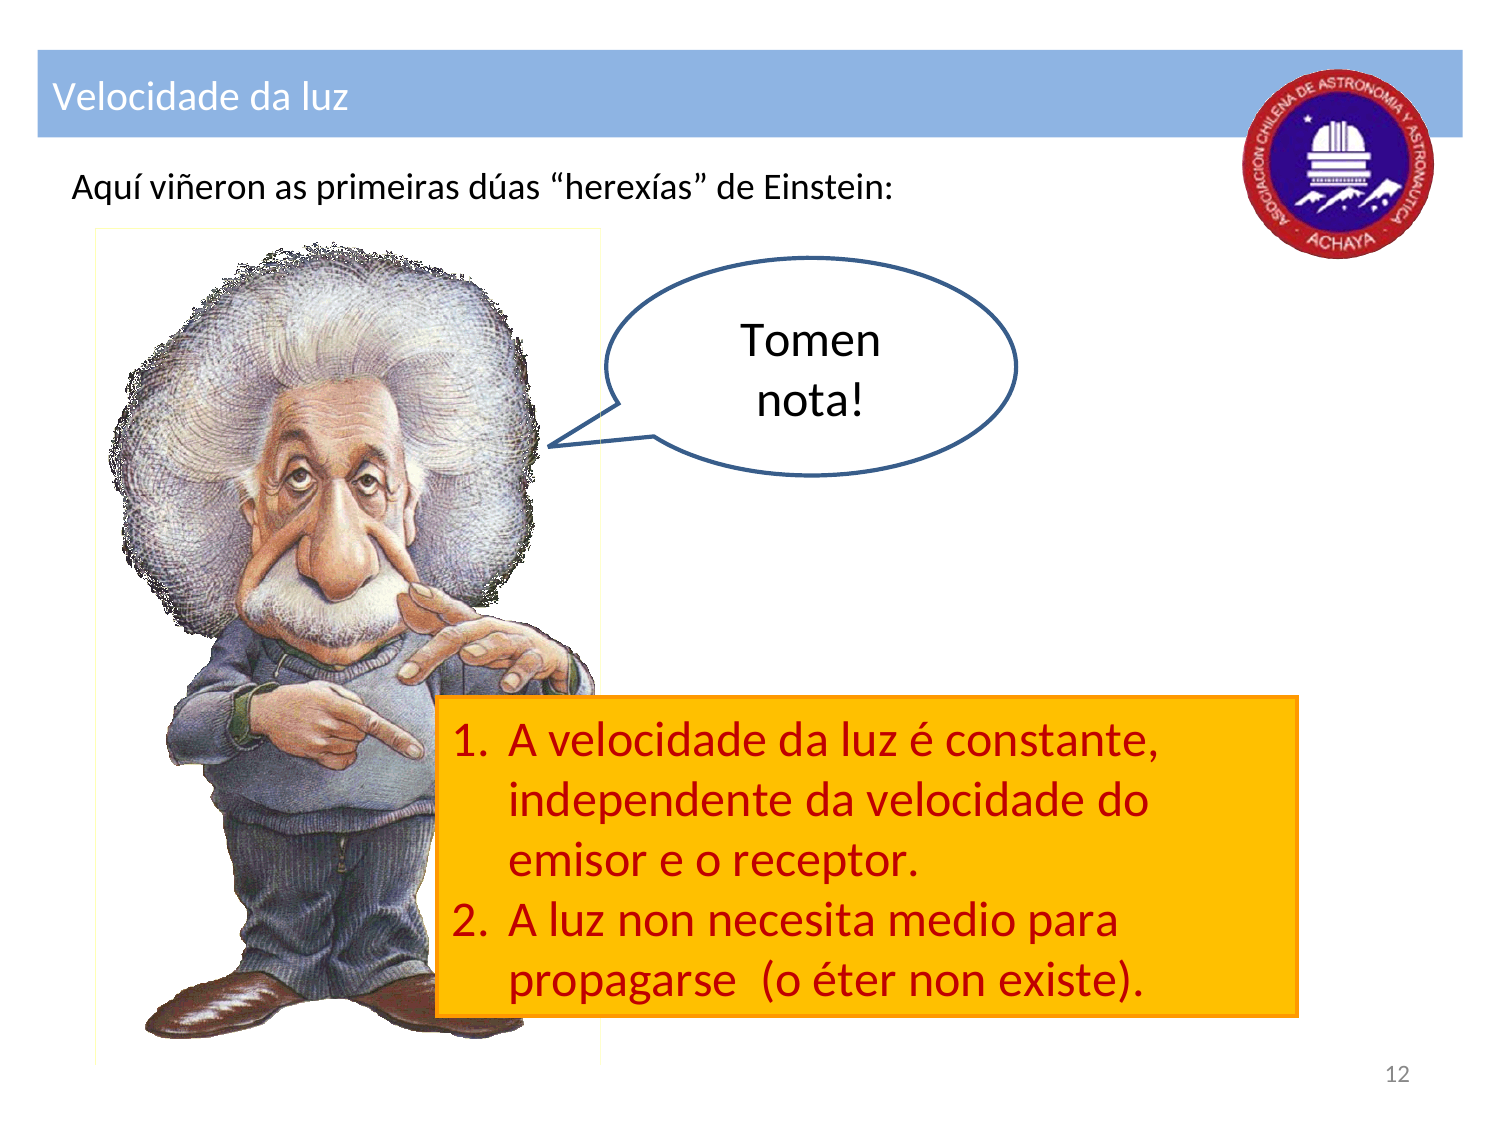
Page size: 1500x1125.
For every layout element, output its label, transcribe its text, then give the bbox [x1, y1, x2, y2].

text_box Tomen nota! [601, 257, 1017, 476]
text_box <número> [1074, 1042, 1426, 1103]
text_box Aquí viñeron as primeiras dúas “herexías” de Einstein: [56, 154, 1021, 215]
text_box A velocidade da luz é constante, independente da velocidade do emisor e o receptor. A luz non necesita medio para propagarse (o éter non existe). [437, 697, 1298, 1017]
text_box Velocidade da luz [37, 49, 1463, 138]
picture [95, 228, 601, 1065]
picture [1240, 67, 1436, 260]
